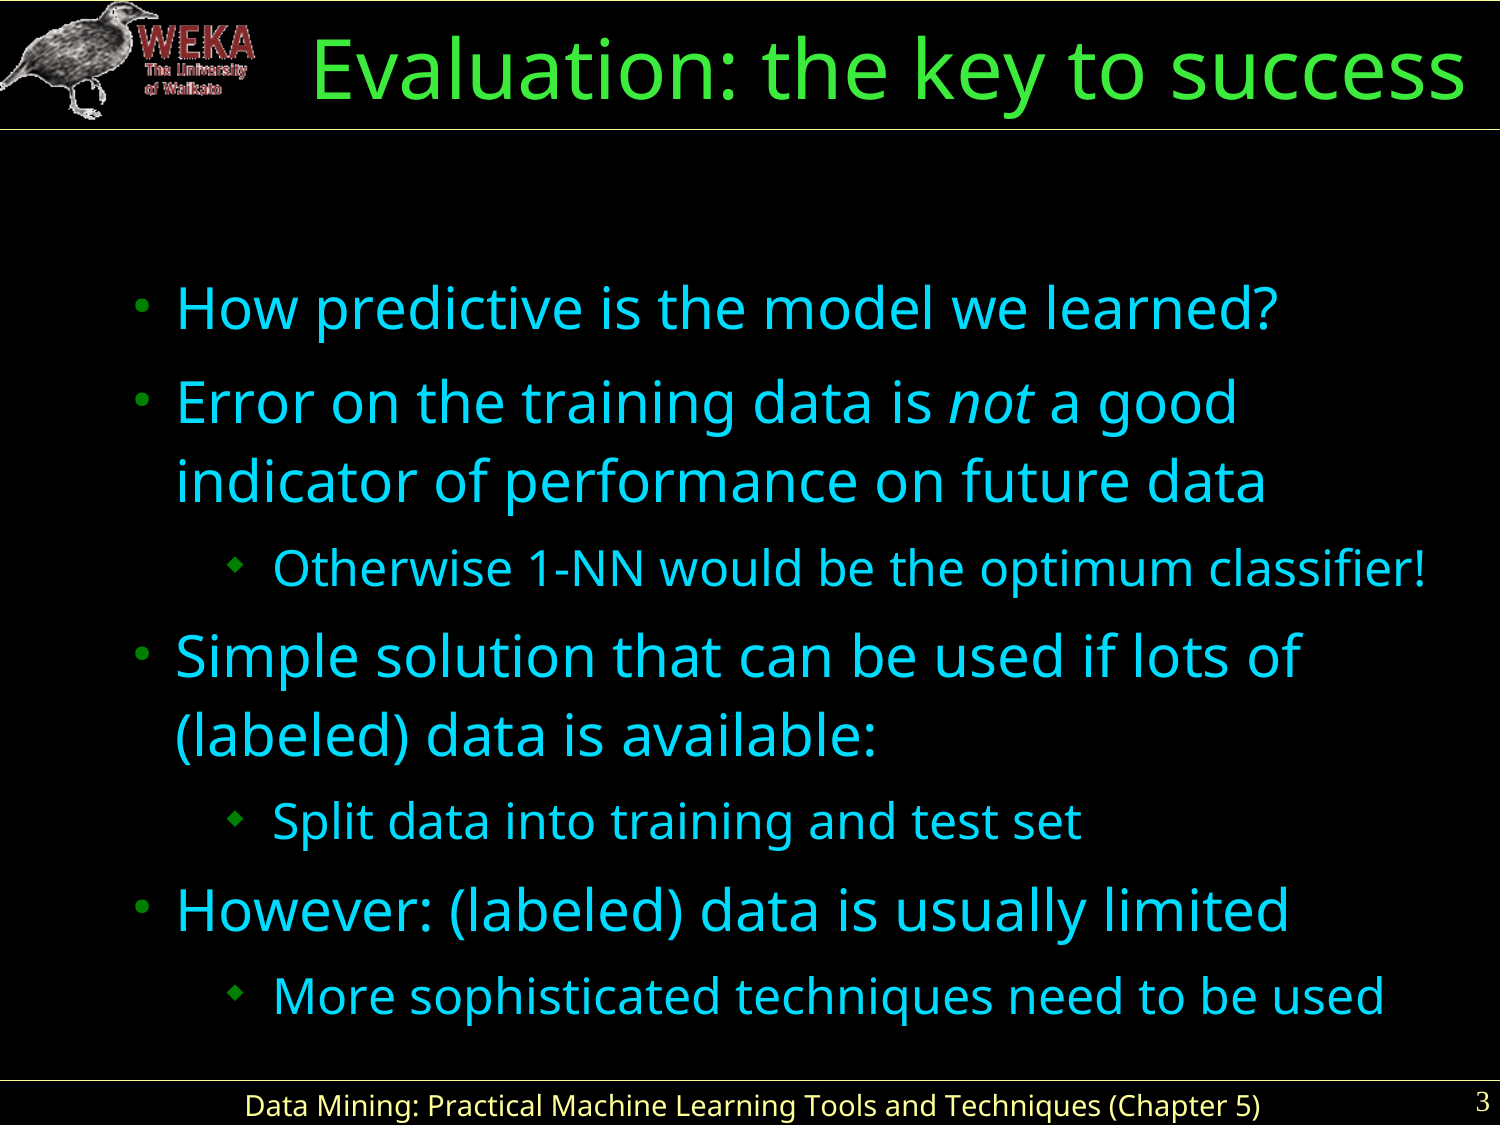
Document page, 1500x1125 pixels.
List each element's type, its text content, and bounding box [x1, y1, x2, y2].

text_box How predictive is the model we learned? Error on the training data is not a good indicator of performance on future data Otherwise 1-NN would be the optimum classifier! Simple solution that can be used if lots of (labeled) data is available: Split data into training and test set However: (labeled) data is usually limited More sophisticated techniques need to be used [118, 260, 1447, 987]
picture [0, 1, 266, 129]
title Evaluation: the key to success [295, 0, 1500, 148]
